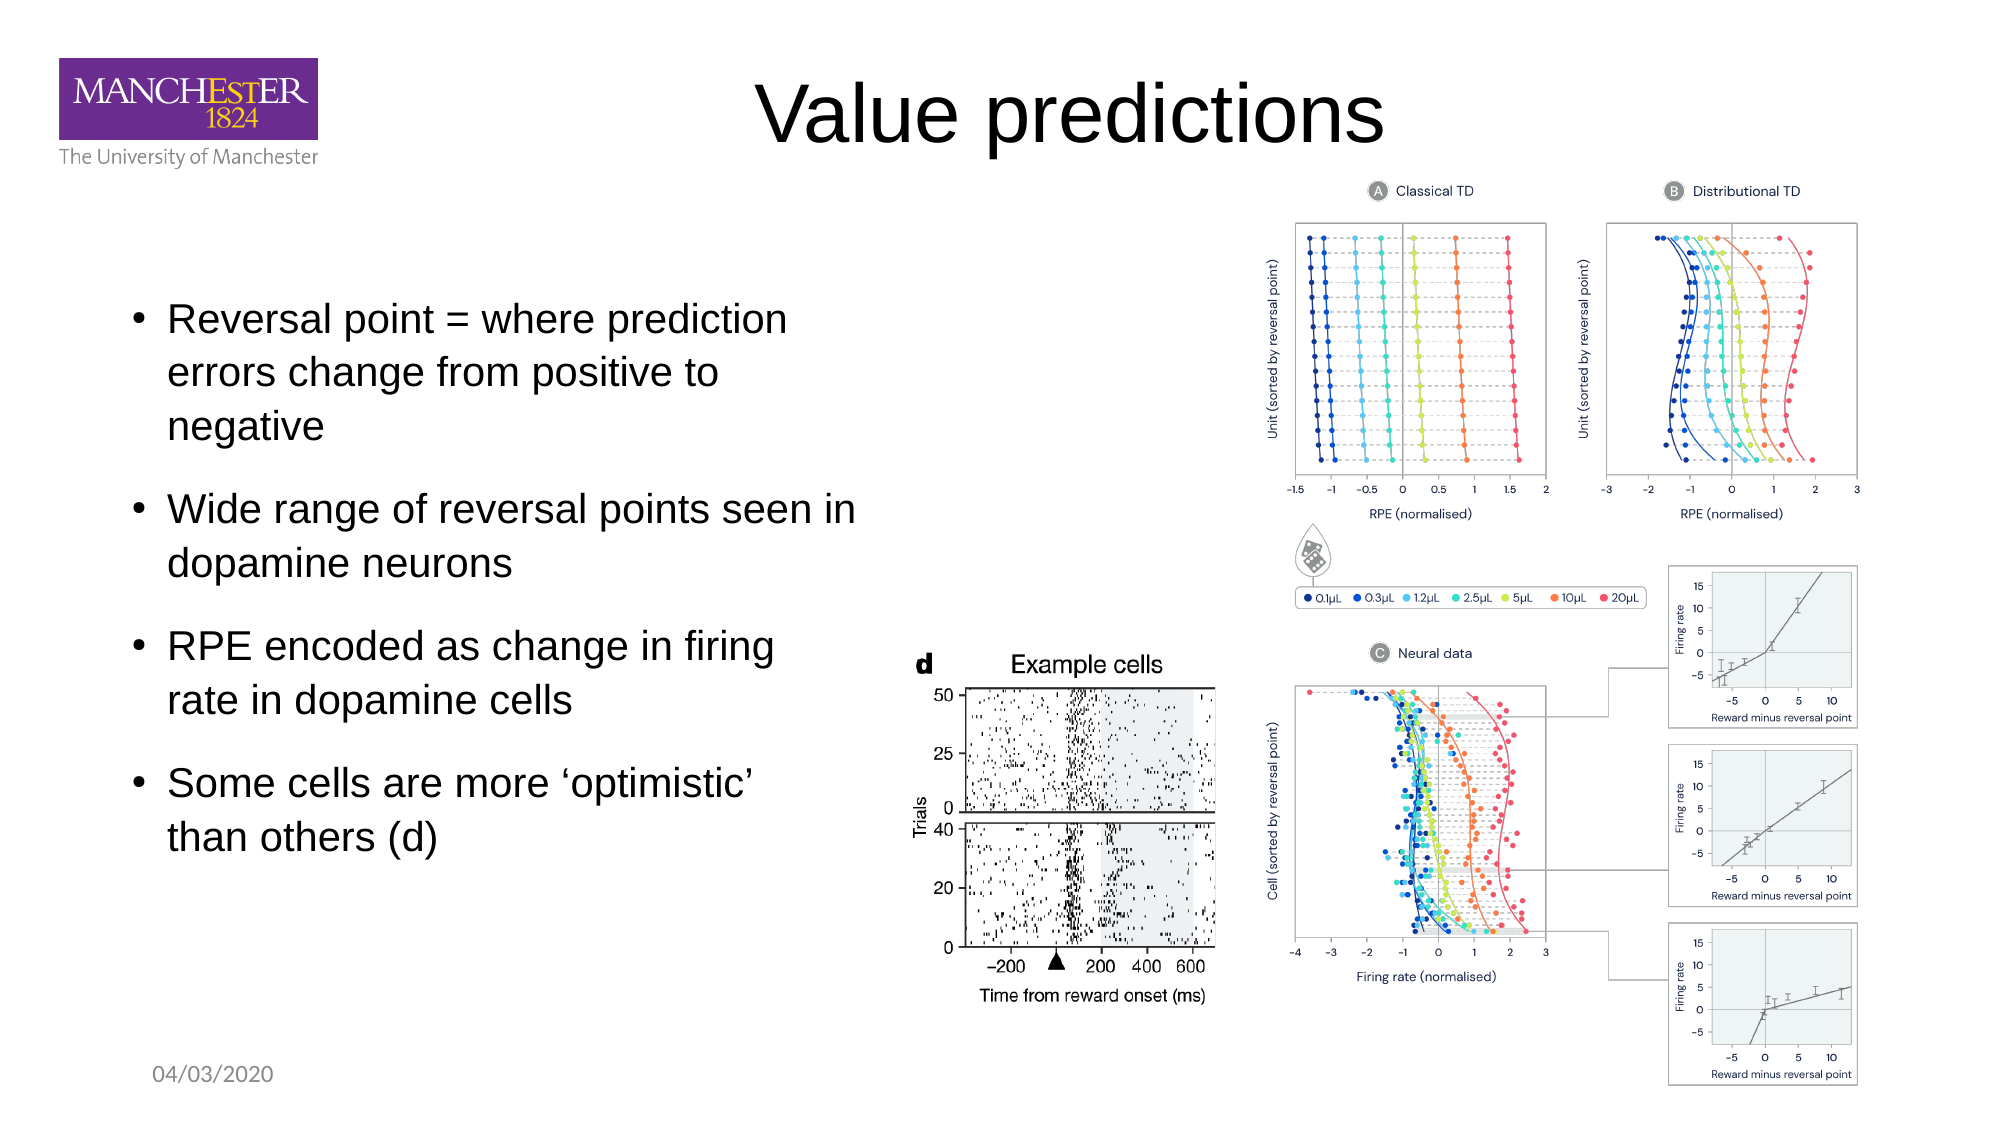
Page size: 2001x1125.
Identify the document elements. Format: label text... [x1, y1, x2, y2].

picture [900, 638, 1216, 1006]
title Value predictions [338, 44, 1804, 183]
picture [59, 58, 318, 169]
slide_number 04/03/2020 [137, 1042, 588, 1103]
text_box Reversal point = where prediction errors change from positive to negative Wide range of reversal points seen in dopamine neurons RPE encoded as change in firing rate in dopamine cells Some cells are more ‘optimistic’ than others (d) [116, 281, 897, 868]
picture [1265, 179, 1861, 1087]
